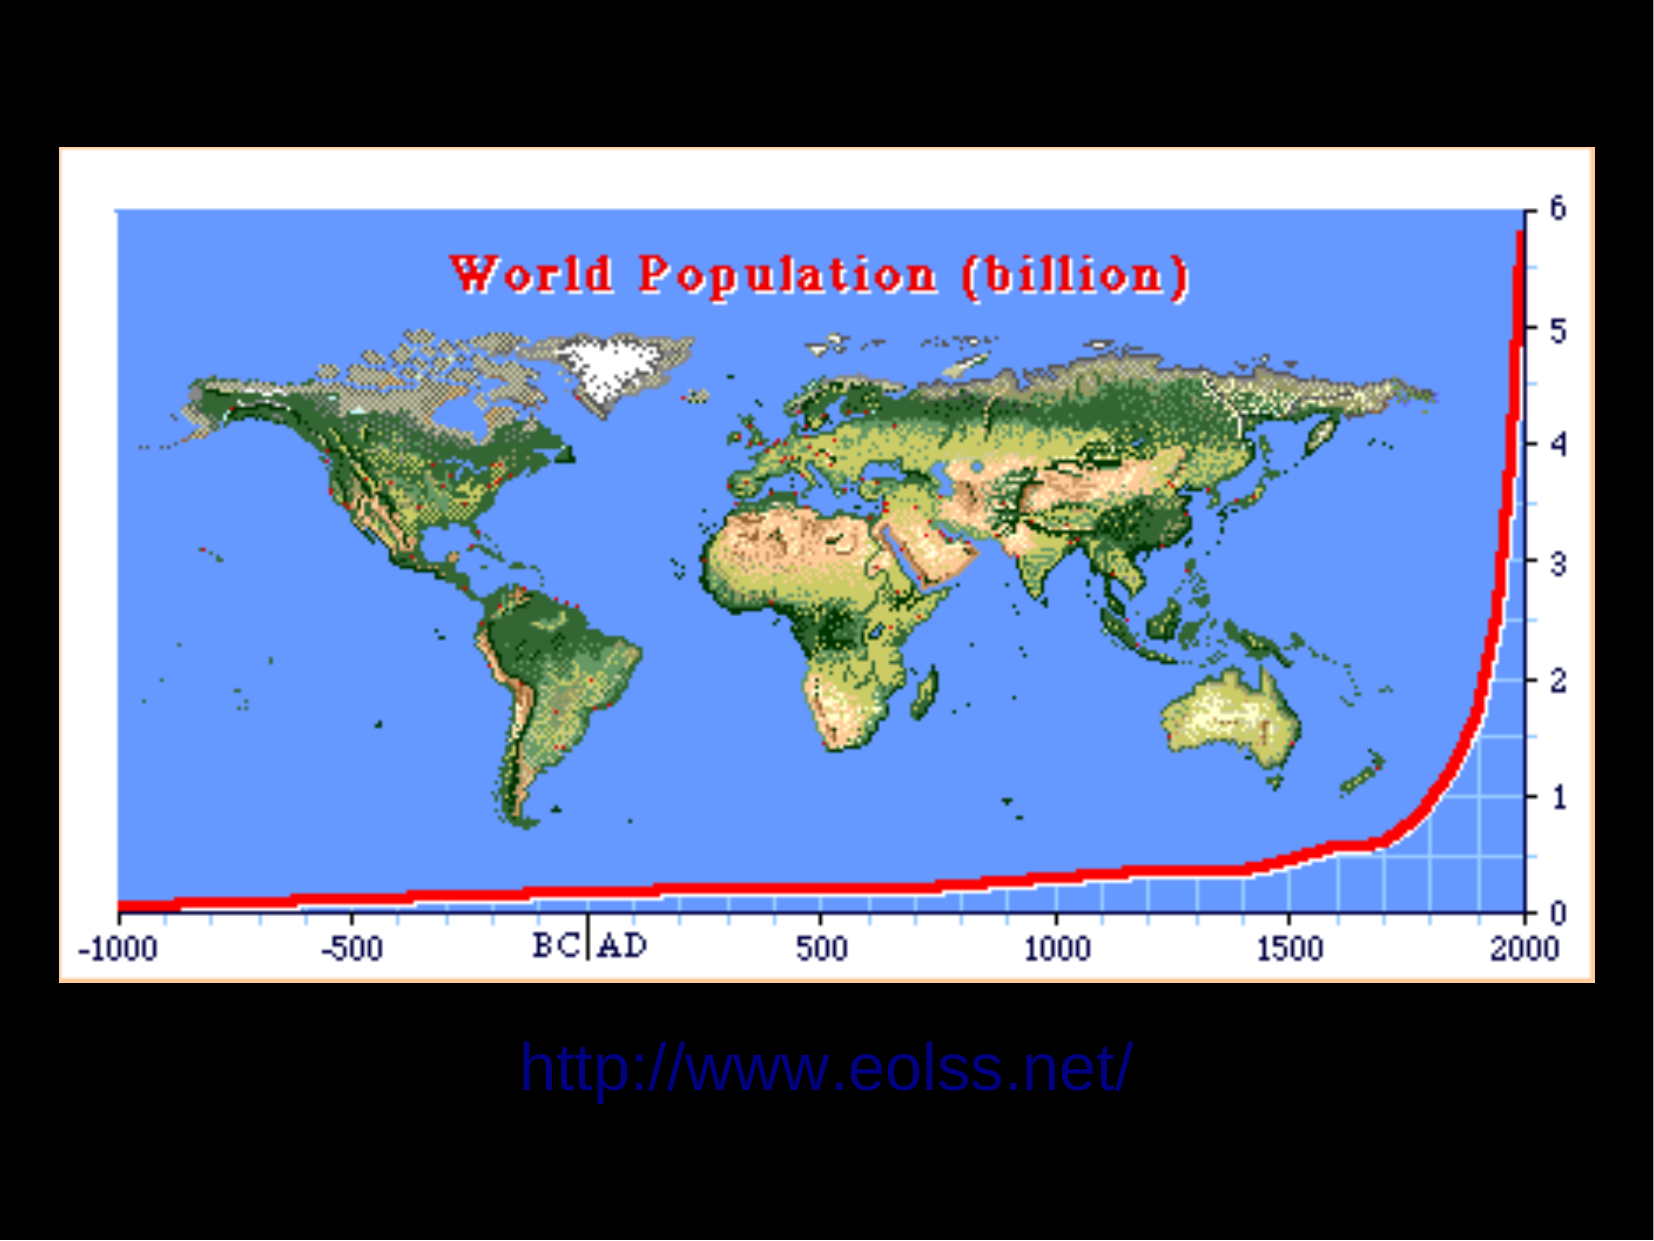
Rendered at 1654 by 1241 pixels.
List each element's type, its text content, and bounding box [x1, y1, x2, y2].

picture [59, 147, 1595, 983]
text_box http://www.eolss.net/ [82, 1025, 1571, 1109]
